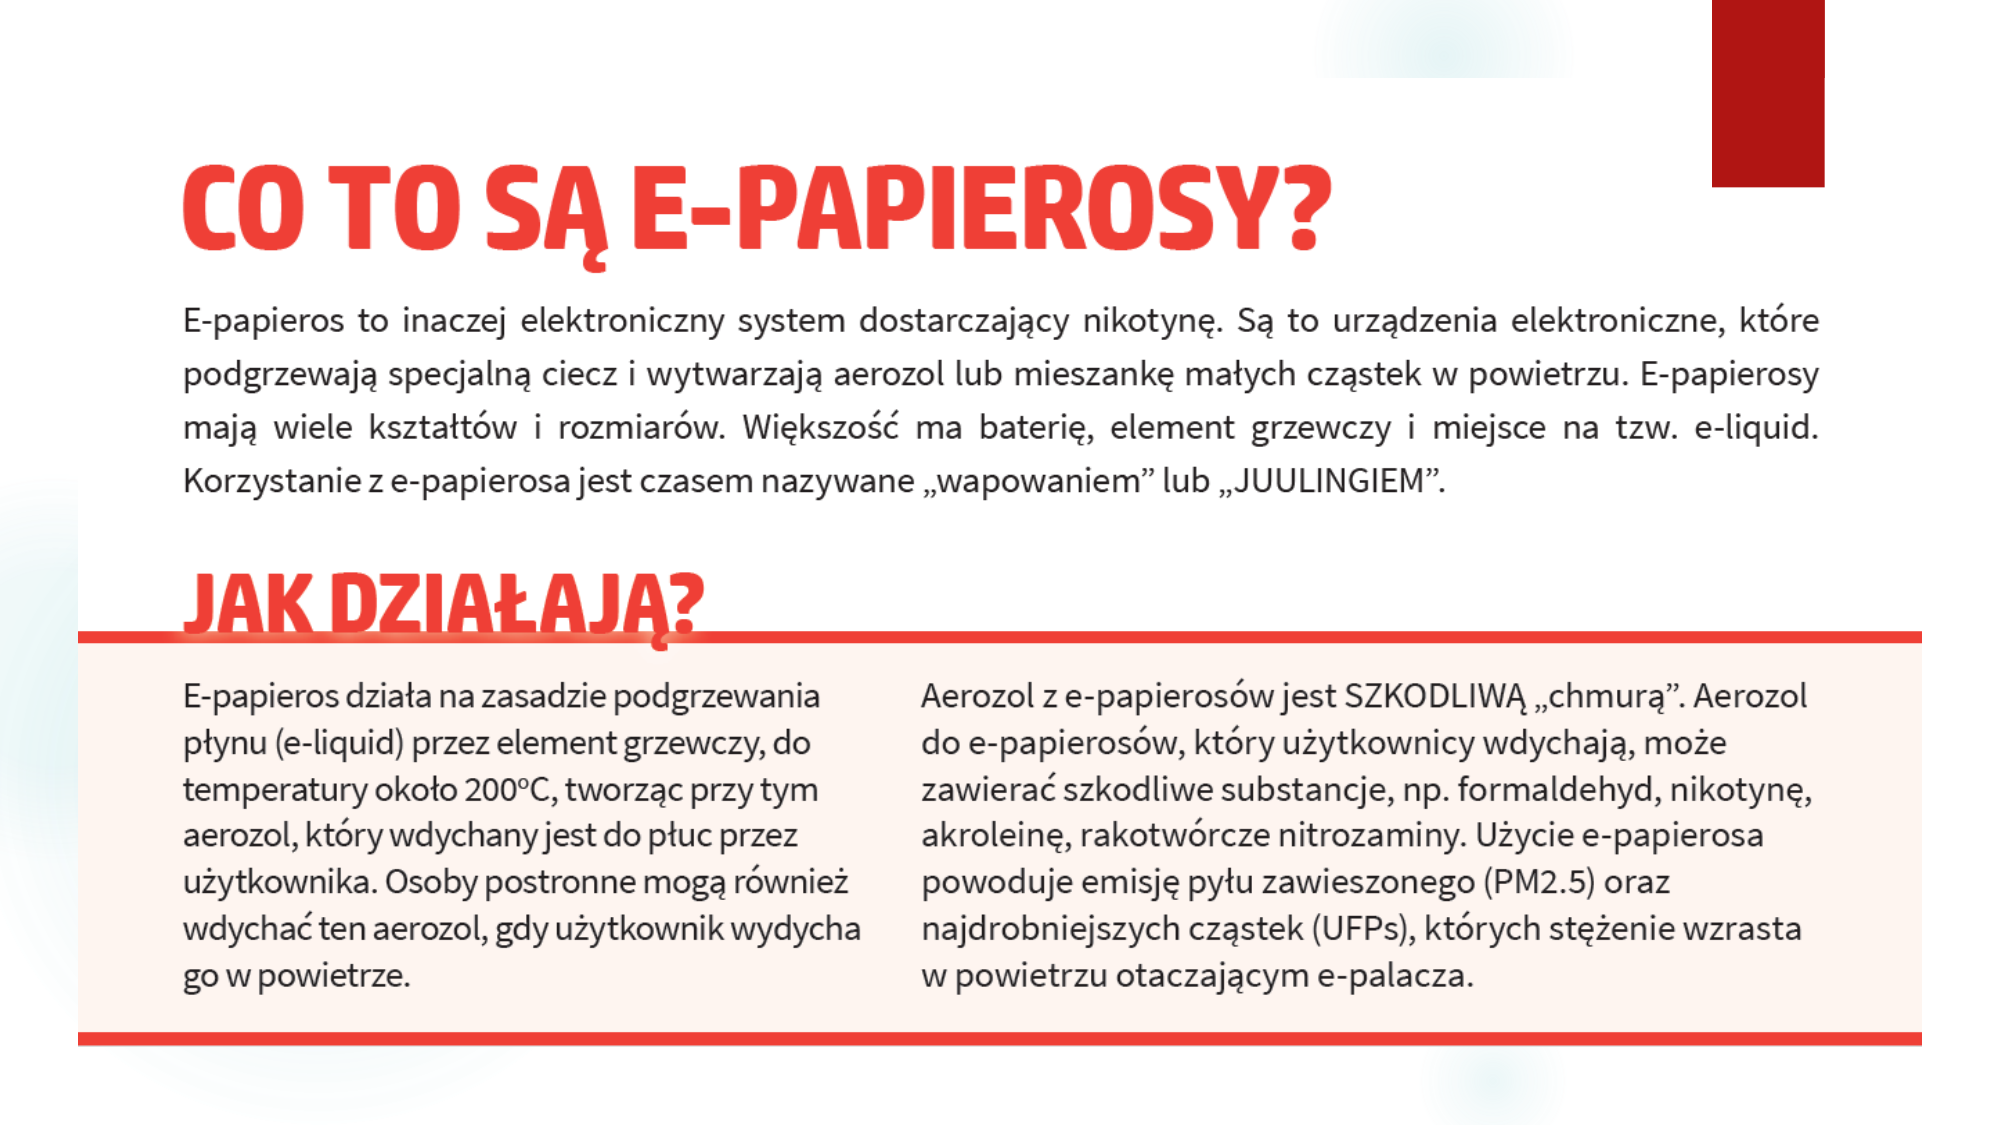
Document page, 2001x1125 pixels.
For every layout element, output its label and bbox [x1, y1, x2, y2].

text_box [1712, 0, 1825, 188]
picture [0, 0, 1922, 1125]
